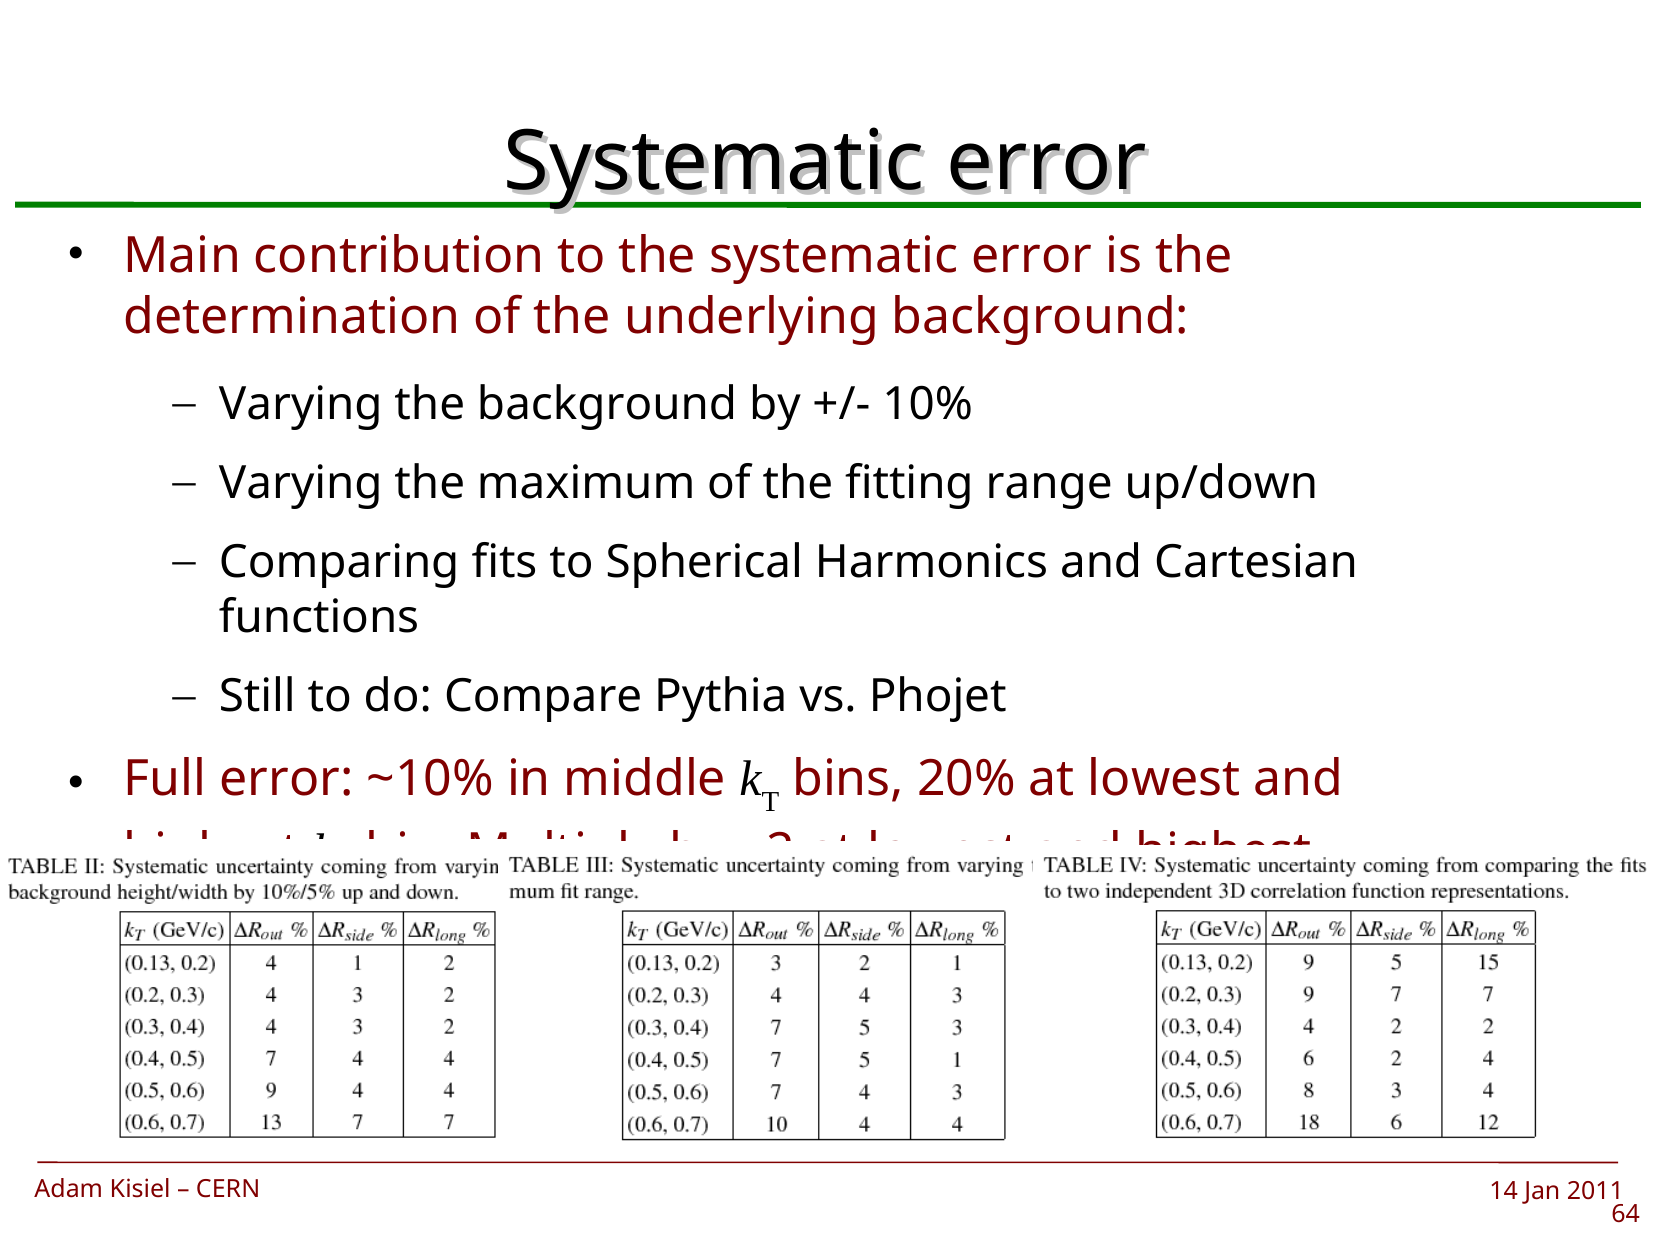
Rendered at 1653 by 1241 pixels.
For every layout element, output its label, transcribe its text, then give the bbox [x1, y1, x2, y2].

picture [0, 839, 1653, 1159]
title Systematic error [119, 60, 1531, 221]
list Main contribution to the systematic error is the determination of the underlying background: Varying the background by +/- 10% Varying the maximum of the fitting range up/down Comparing fits to Spherical Harmonics and Cartesian functions Still to do: Compare Pythia vs. Phojet Full error: ~10% in middle kT bins, 20% at lowest and highest kT bin. Multiply by ~2 at lowest and highest multiplicity. [67, 221, 1533, 845]
